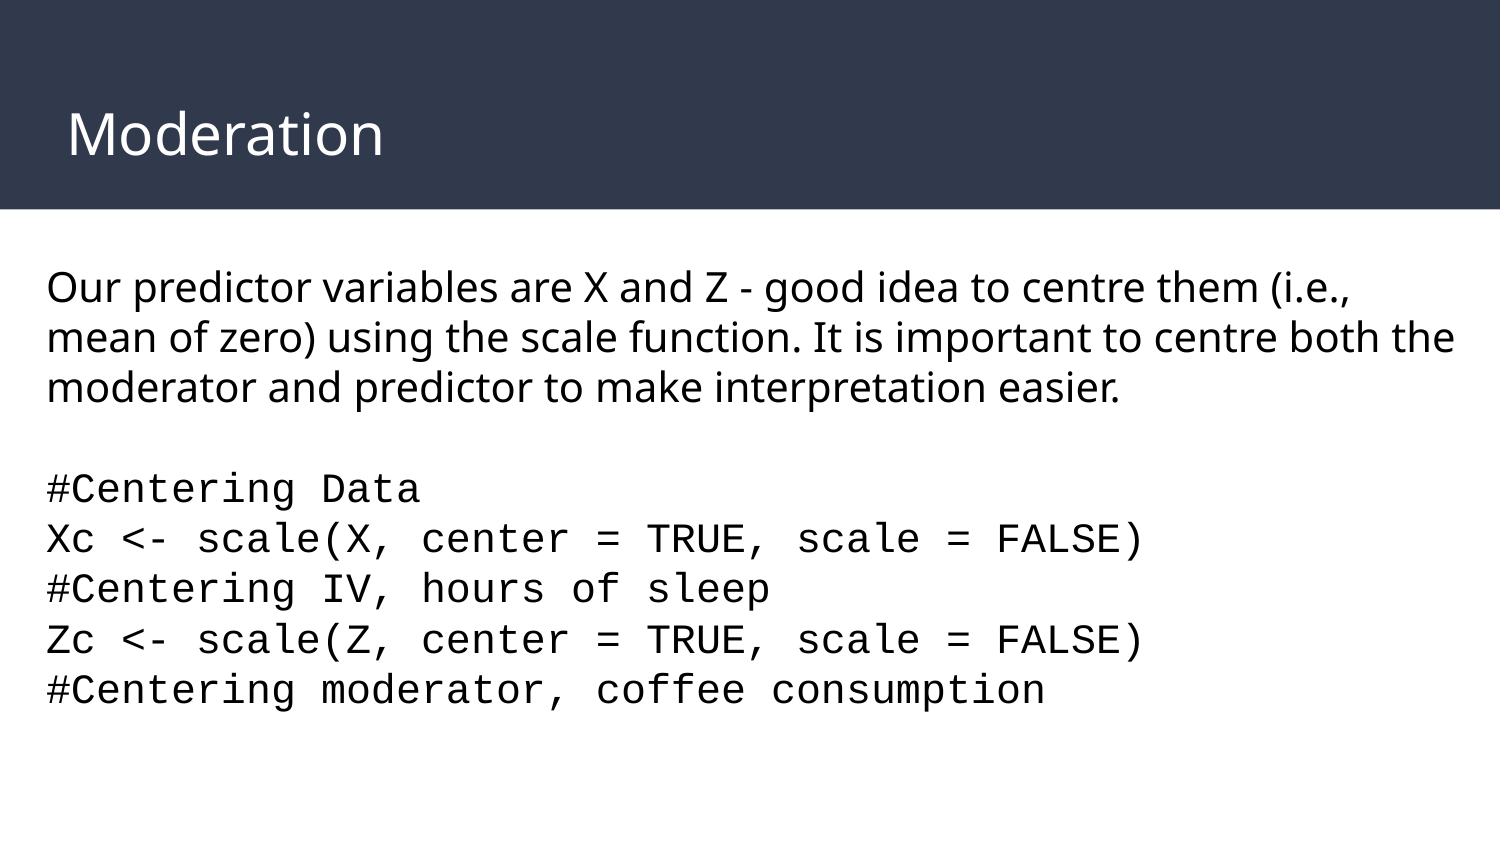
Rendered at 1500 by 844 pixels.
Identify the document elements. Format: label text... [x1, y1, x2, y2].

text_box Our predictor variables are X and Z - good idea to centre them (i.e., mean of zero) using the scale function. It is important to centre both the moderator and predictor to make interpretation easier. #Centering Data Xc <- scale(X, center = TRUE, scale = FALSE) #Centering IV, hours of sleep Zc <- scale(Z, center = TRUE, scale = FALSE) #Centering moderator, coffee consumption [31, 246, 1473, 825]
title Moderation [51, 82, 1449, 185]
